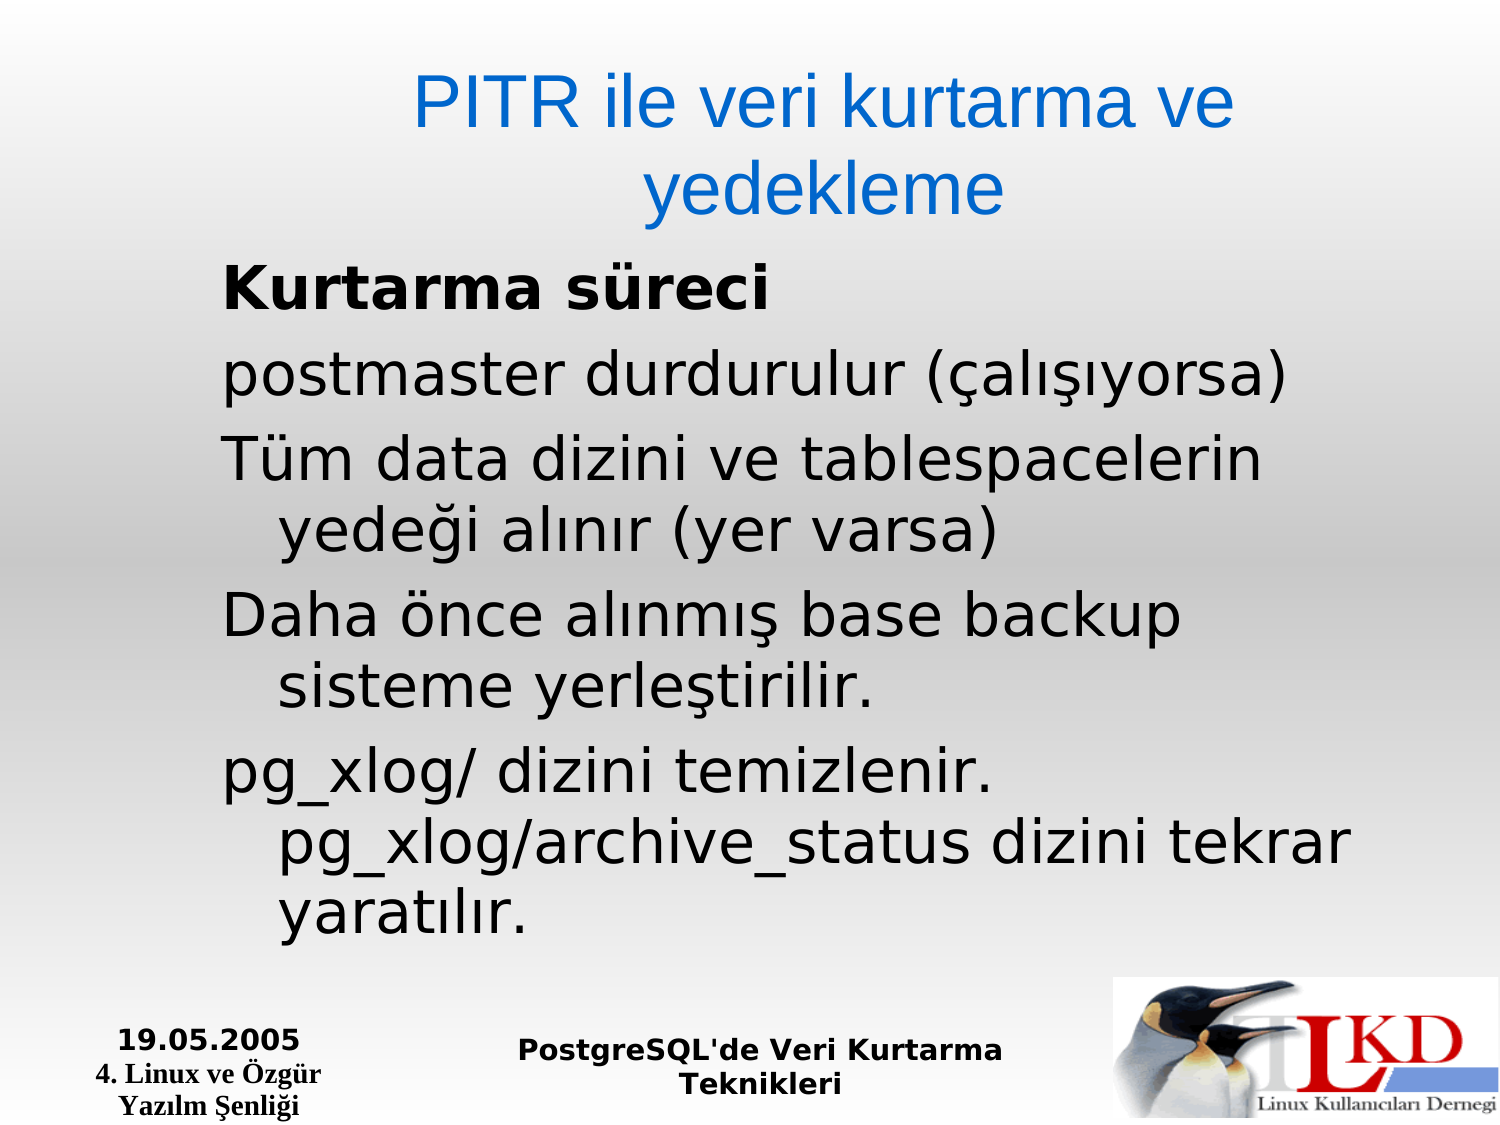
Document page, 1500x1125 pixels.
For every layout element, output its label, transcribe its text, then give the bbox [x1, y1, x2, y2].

title PITR ile veri kurtarma ve yedekleme [224, 29, 1425, 257]
list Kurtarma süreci postmaster durdurulur (çalışıyorsa) Tüm data dizini ve tablespacelerin yedeği alınır (yer varsa) Daha önce alınmış base backup sisteme yerleştirilir. pg_xlog/ dizini temizlenir. pg_xlog/archive_status dizini tekrar yaratılır. [221, 253, 1422, 998]
picture [1113, 977, 1499, 1118]
